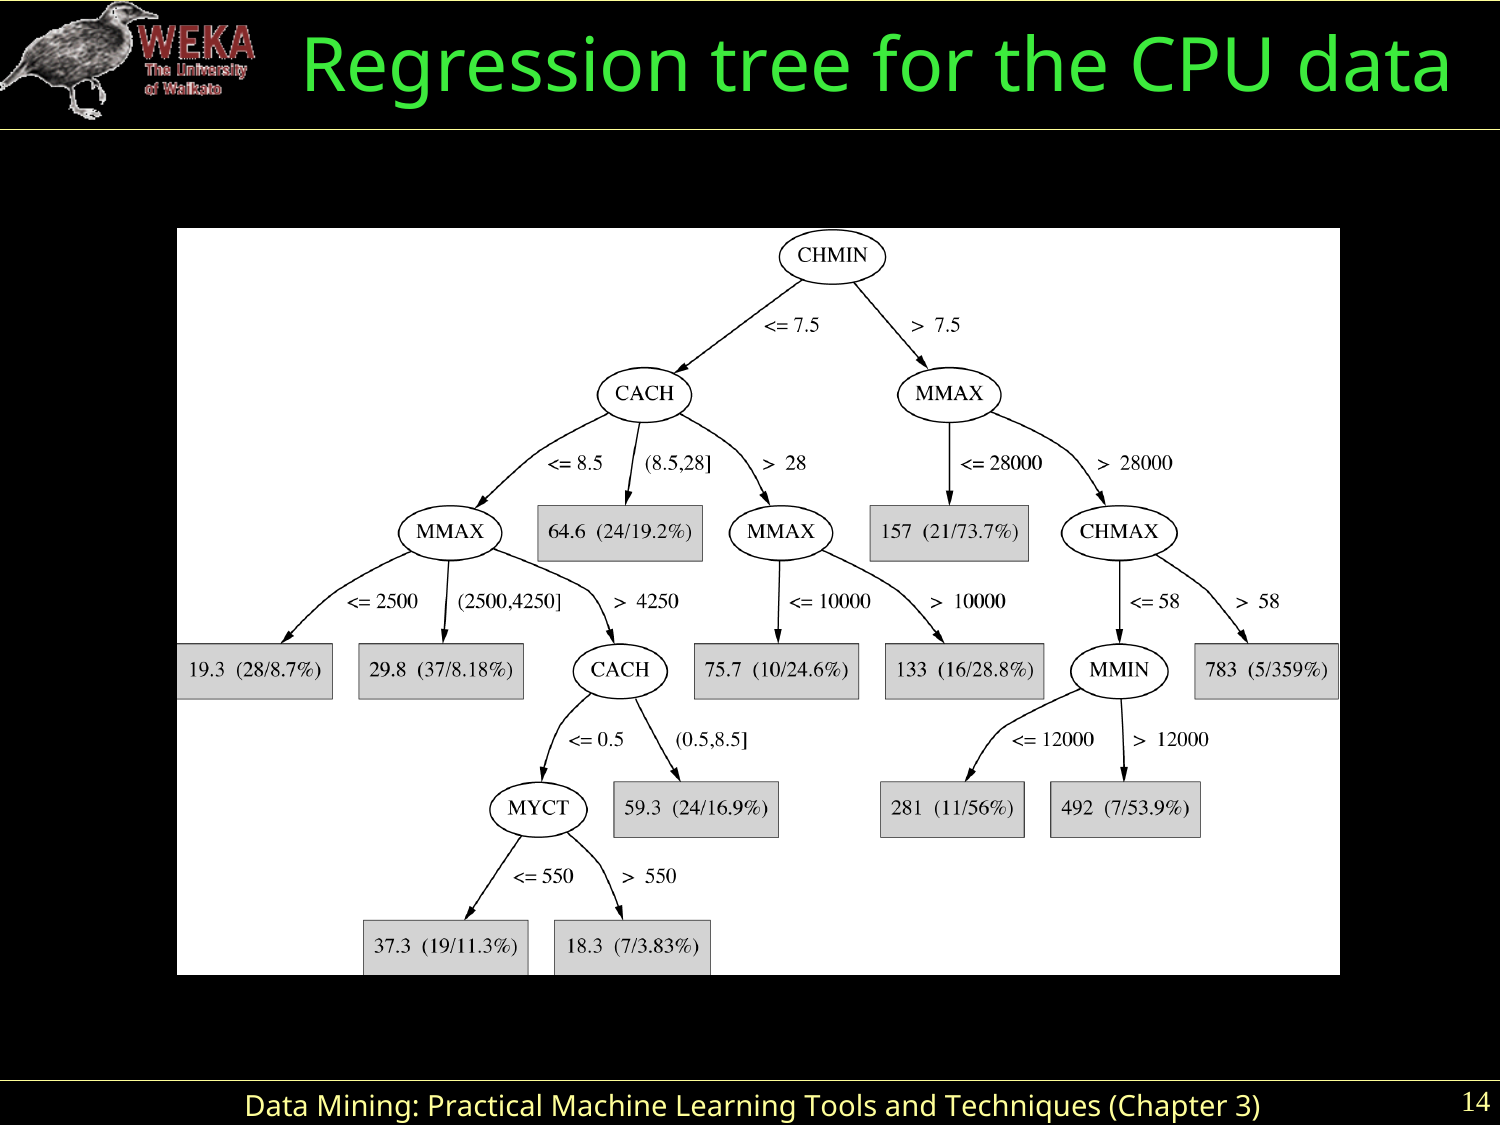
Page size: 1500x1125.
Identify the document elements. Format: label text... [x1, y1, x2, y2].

title Regression tree for the CPU data [177, 0, 1500, 154]
picture [0, 1, 177, 129]
picture [177, 228, 1340, 975]
